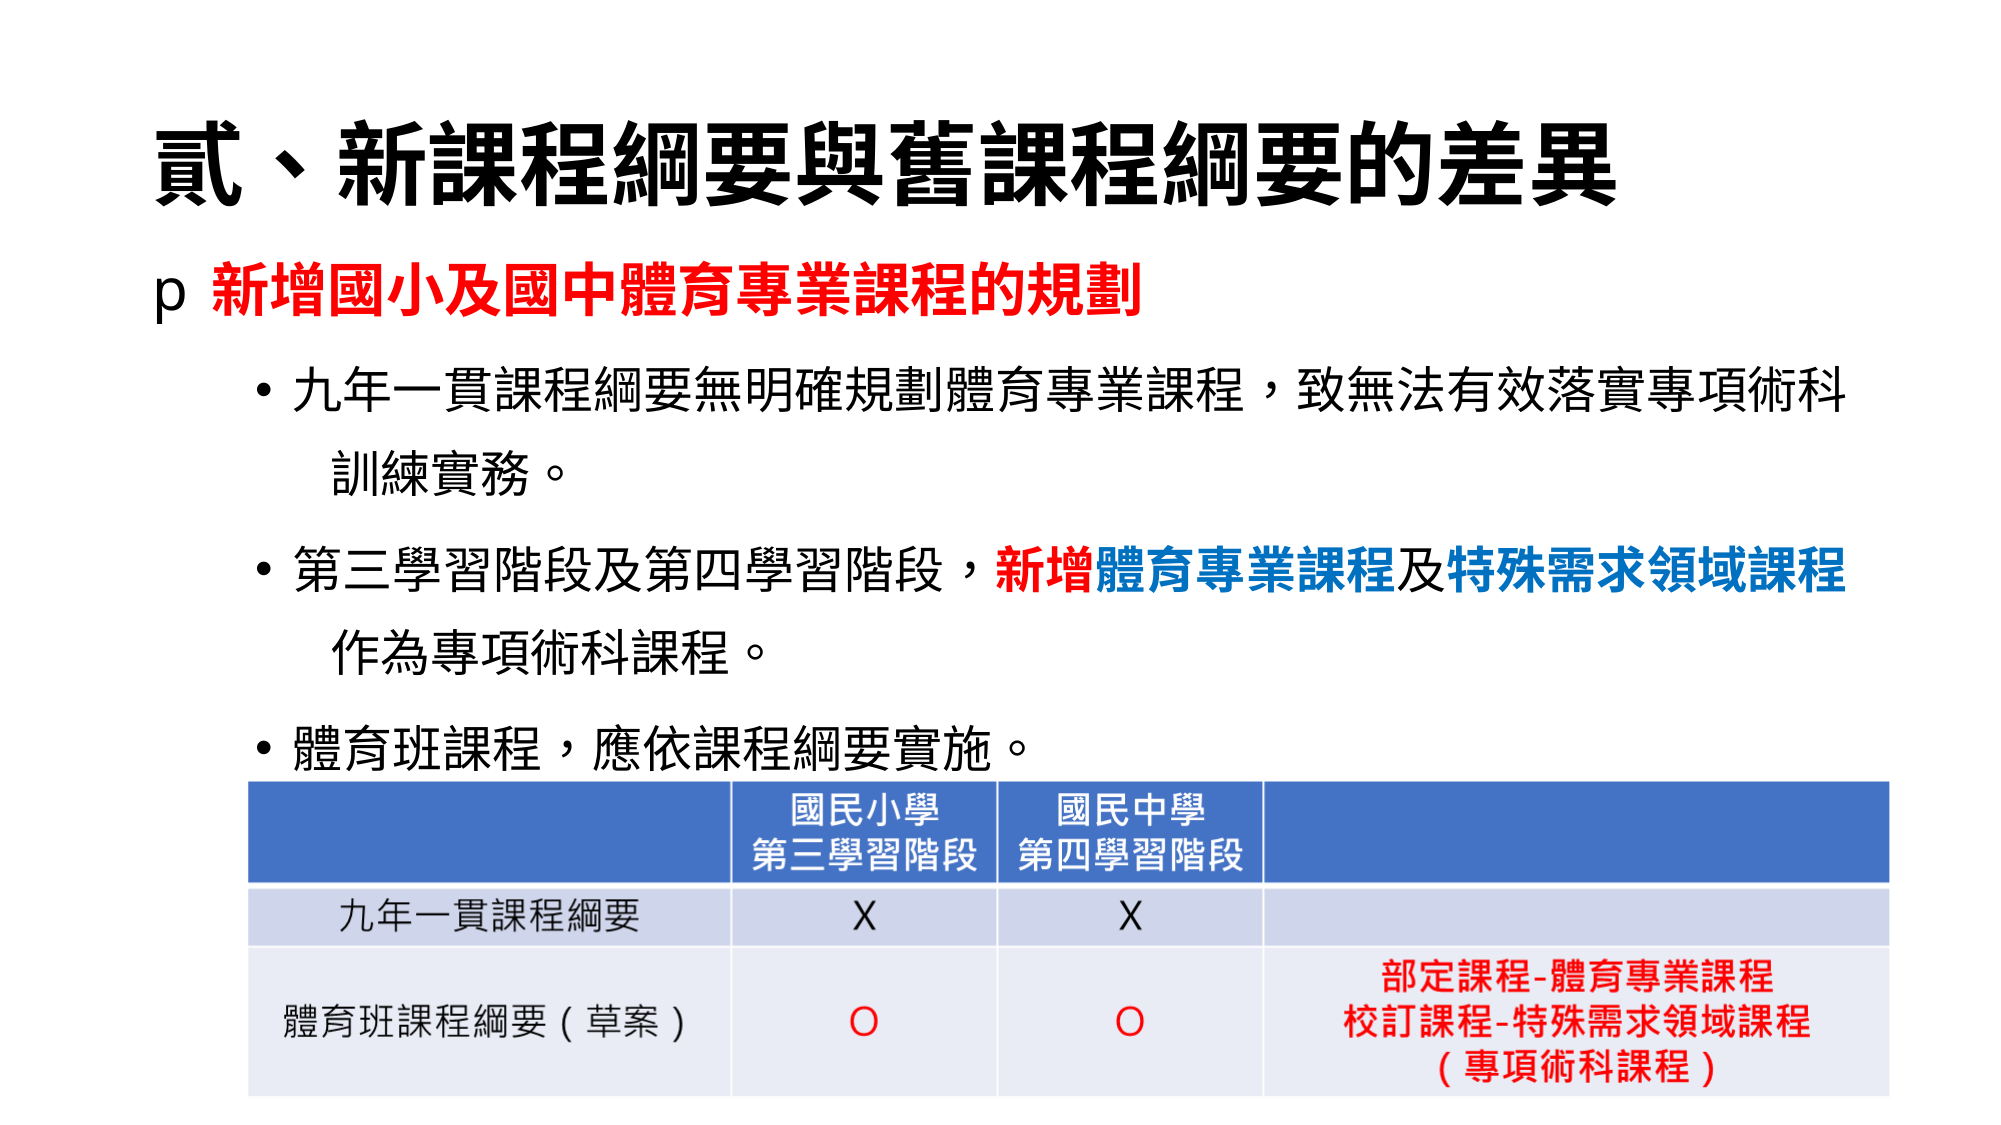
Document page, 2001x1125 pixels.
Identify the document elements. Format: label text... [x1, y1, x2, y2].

list 新增國小及國中體育專業課程的規劃 九年一貫課程綱要無明確規劃體育專業課程，致無法有效落實專項術科訓練實務。 第三學習階段及第四學習階段，新增體育專業課程及特殊需求領域課程作為專項術科課程。 體育班課程，應依課程綱要實施。 [137, 232, 1863, 971]
title 貳、新課程綱要與舊課程綱要的差異 [137, 59, 1863, 232]
picture [247, 775, 1891, 1114]
